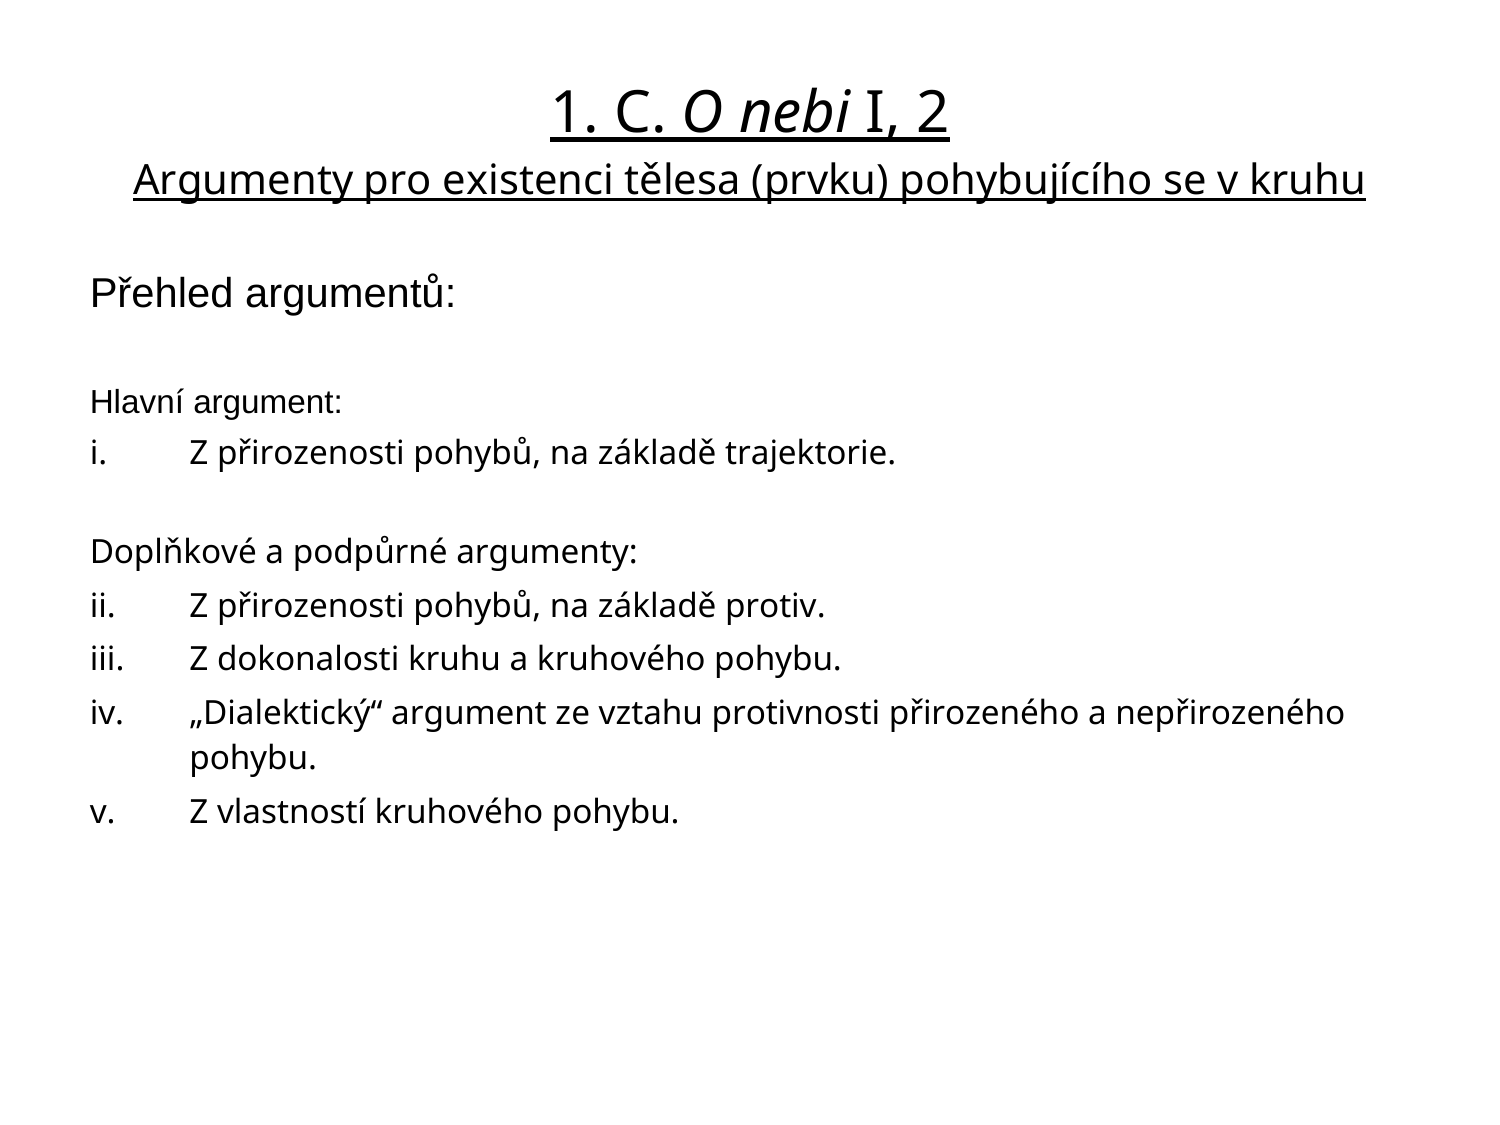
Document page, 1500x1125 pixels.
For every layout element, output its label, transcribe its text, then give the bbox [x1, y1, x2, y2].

title 1. C. O nebi I, 2 Argumenty pro existenci tělesa (prvku) pohybujícího se v kruhu [75, 45, 1426, 233]
list Přehled argumentů: Hlavní argument: Z přirozenosti pohybů, na základě trajektorie. Doplňkové a podpůrné argumenty: Z přirozenosti pohybů, na základě protiv. Z dokonalosti kruhu a kruhového pohybu. „Dialektický“ argument ze vztahu protivnosti přirozeného a nepřirozeného pohybu. Z vlastností kruhového pohybu. [75, 262, 1426, 1047]
